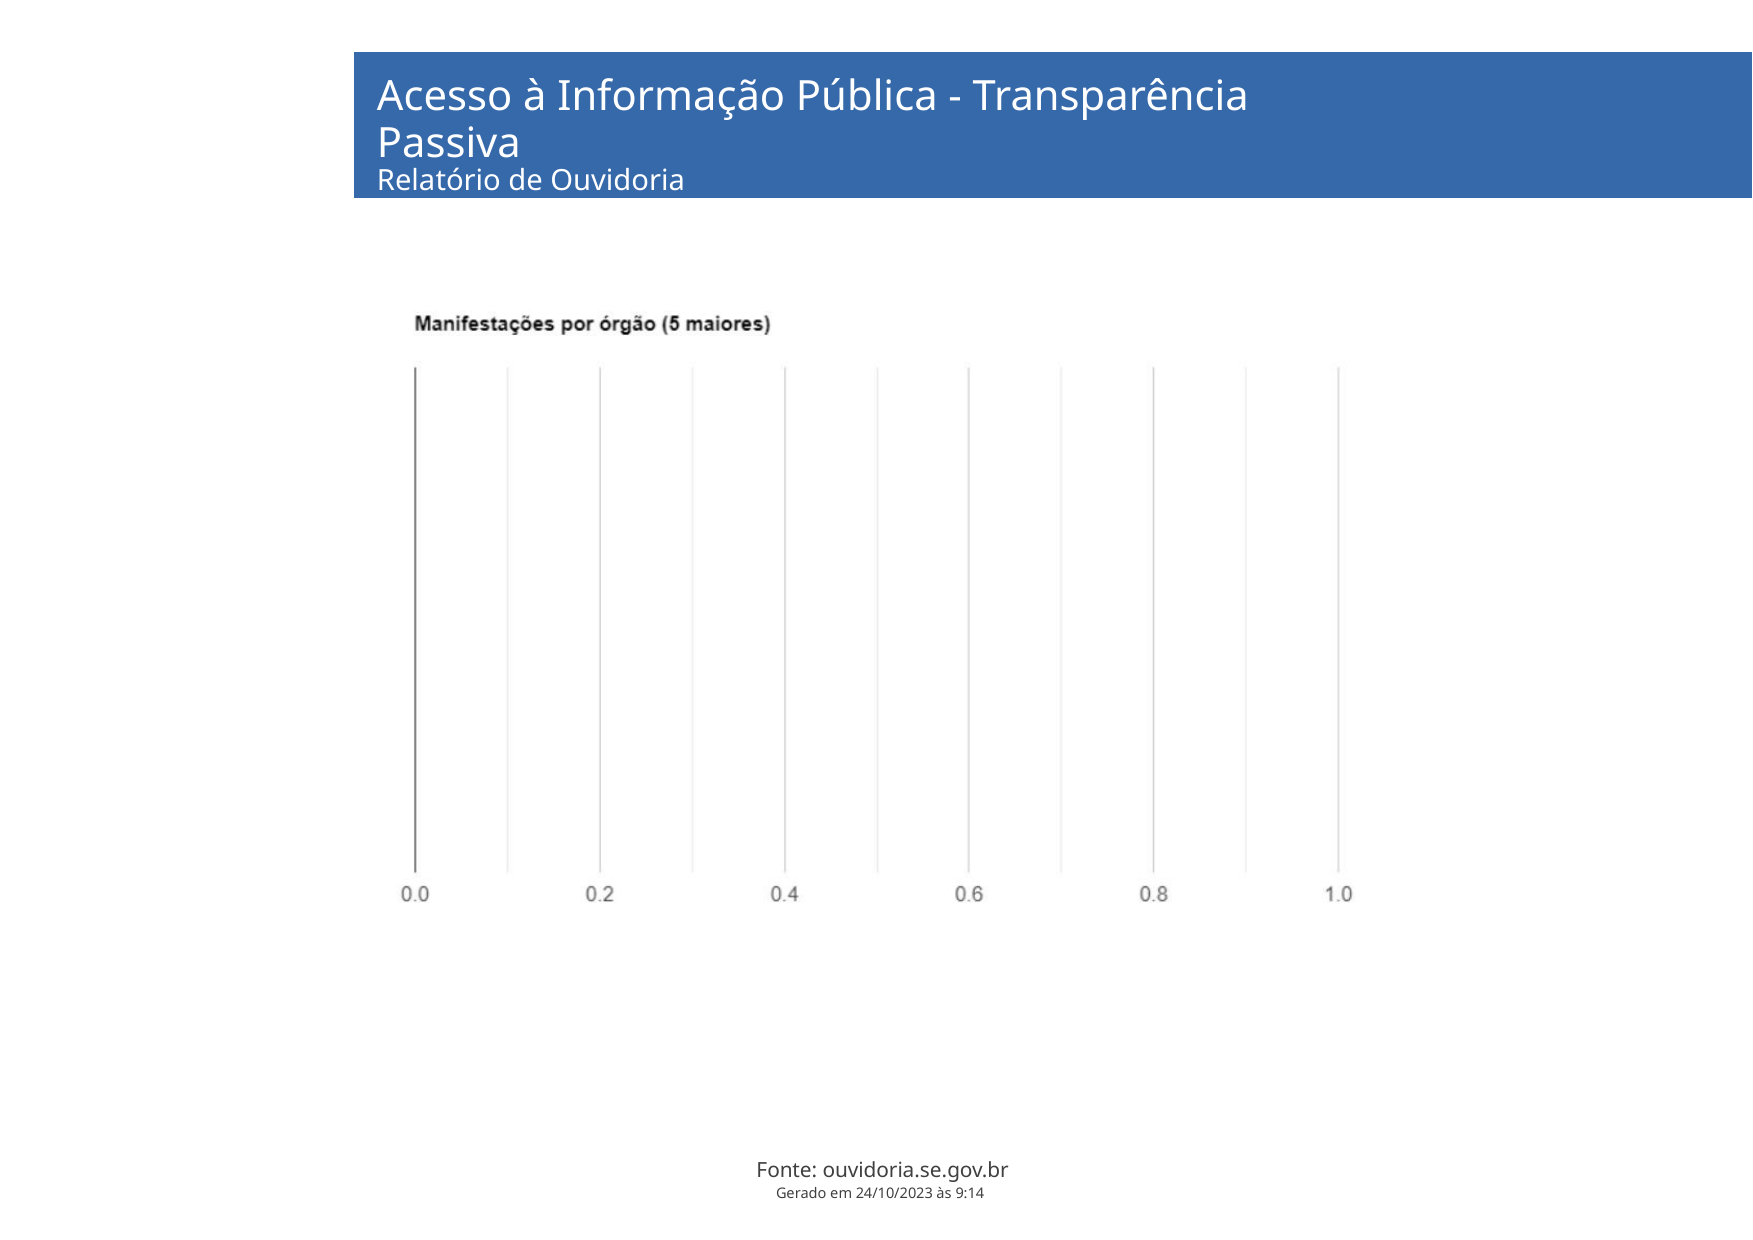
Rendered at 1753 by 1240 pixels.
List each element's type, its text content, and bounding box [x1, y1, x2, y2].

text_box [354, 52, 1752, 198]
text_box Fonte: ouvidoria.se.gov.br Gerado em 24/10/2023 às 9:14 [756, 1158, 1023, 1202]
text_box Acesso à Informação Pública - Transparência Passiva Relatório de Ouvidoria EMSETUR - Setembro a Setembro de 2023 [376, 72, 1403, 228]
text_box [155, 211, 1599, 1028]
